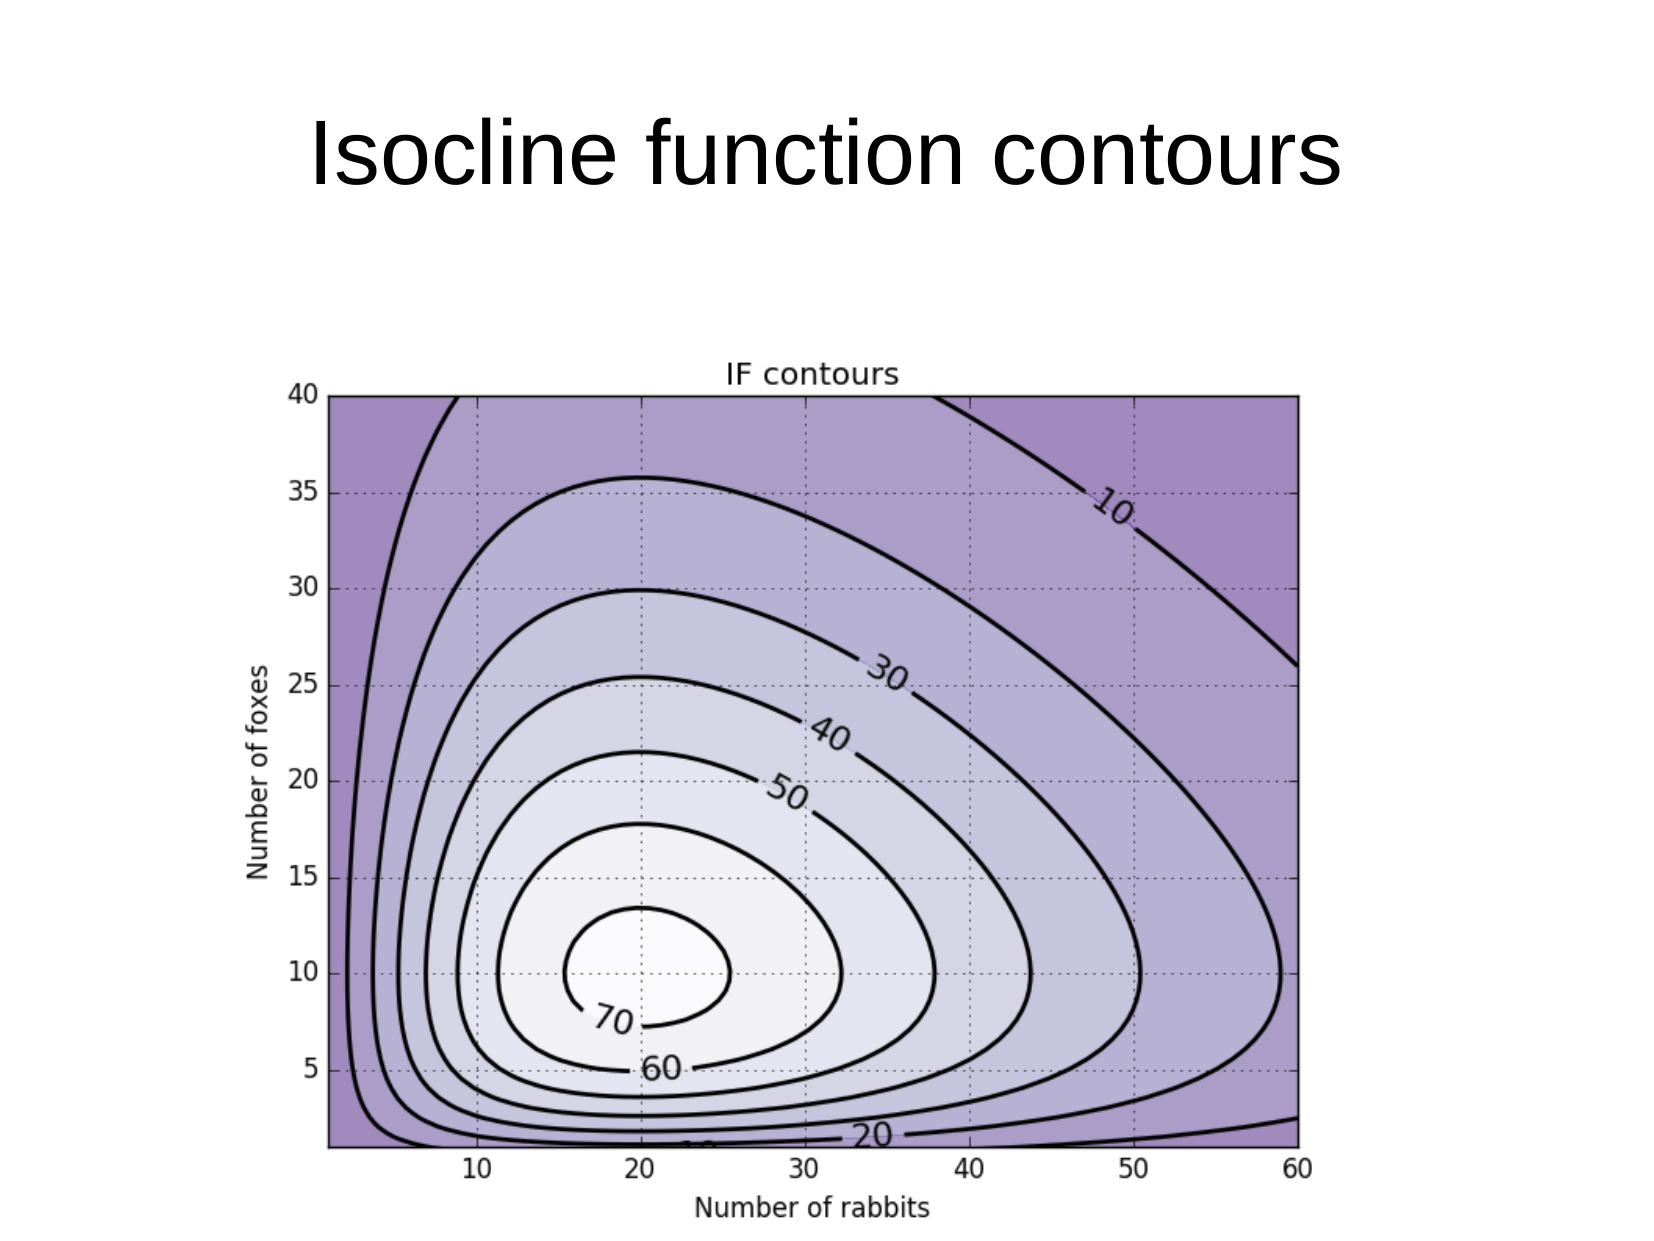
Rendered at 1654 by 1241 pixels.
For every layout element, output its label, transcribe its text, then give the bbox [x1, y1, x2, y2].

title Isocline function contours [82, 49, 1571, 257]
picture [172, 302, 1423, 1241]
